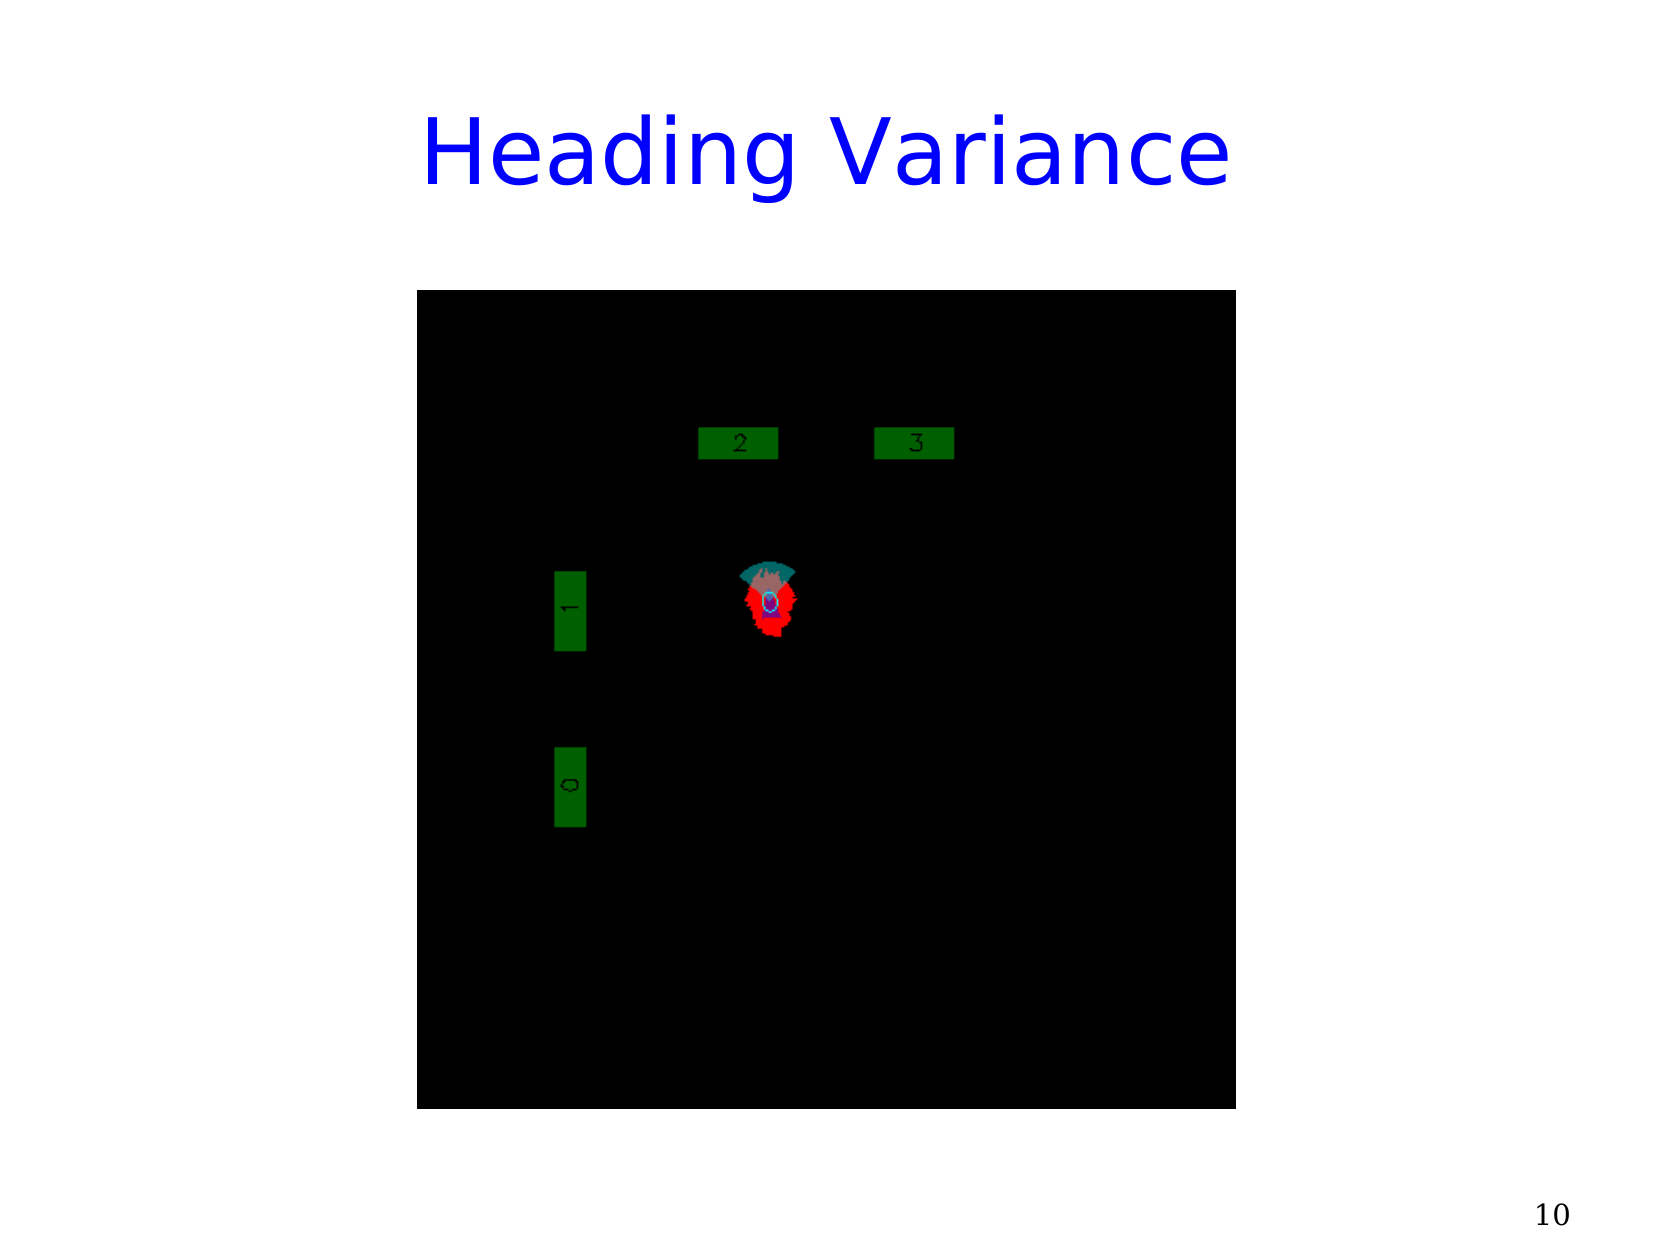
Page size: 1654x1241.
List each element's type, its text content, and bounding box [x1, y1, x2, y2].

picture [417, 290, 1236, 1109]
title Heading Variance [82, 49, 1571, 257]
